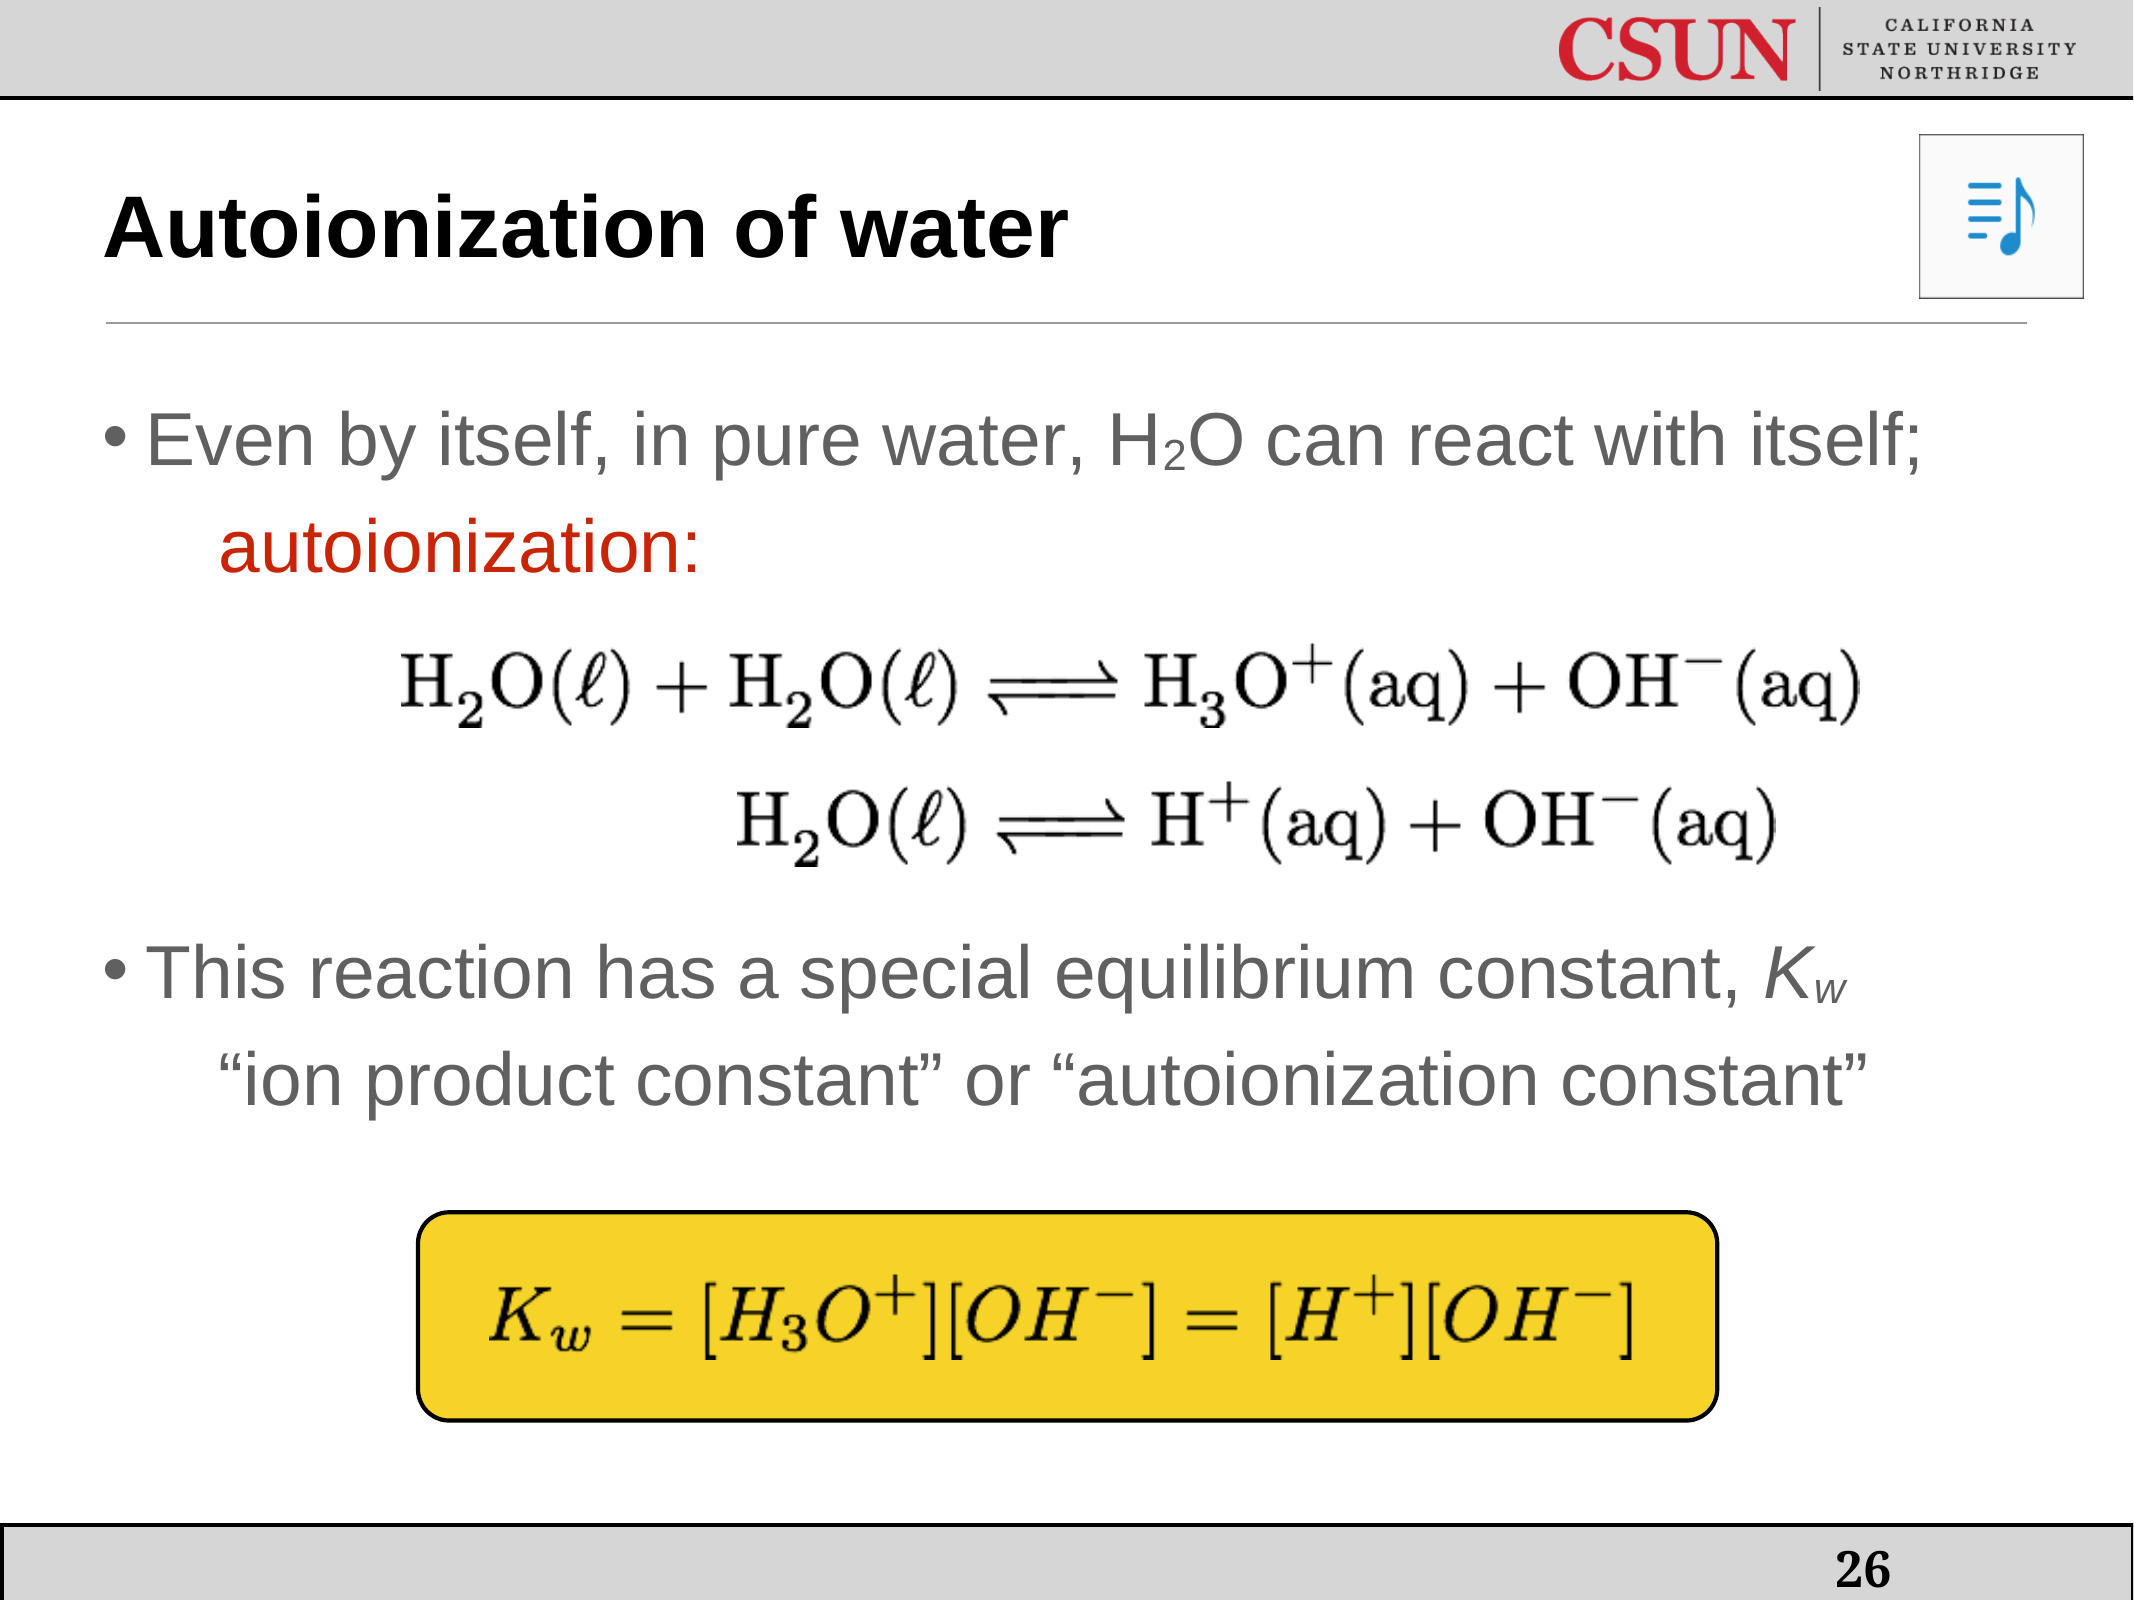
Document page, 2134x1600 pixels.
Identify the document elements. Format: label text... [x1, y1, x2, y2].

picture [737, 780, 1776, 867]
picture [401, 642, 1860, 729]
picture [1559, 7, 2076, 91]
list Even by itself, in pure water, H2O can react with itself; autoionization: This reaction has a special equilibrium constant, Kw “ion product constant” or “autoionization constant” [93, 382, 2040, 1162]
picture [489, 1273, 1634, 1360]
text_box [417, 1212, 1718, 1421]
text_box [1917, 132, 2086, 301]
title Autoionization of water [93, 104, 2040, 284]
